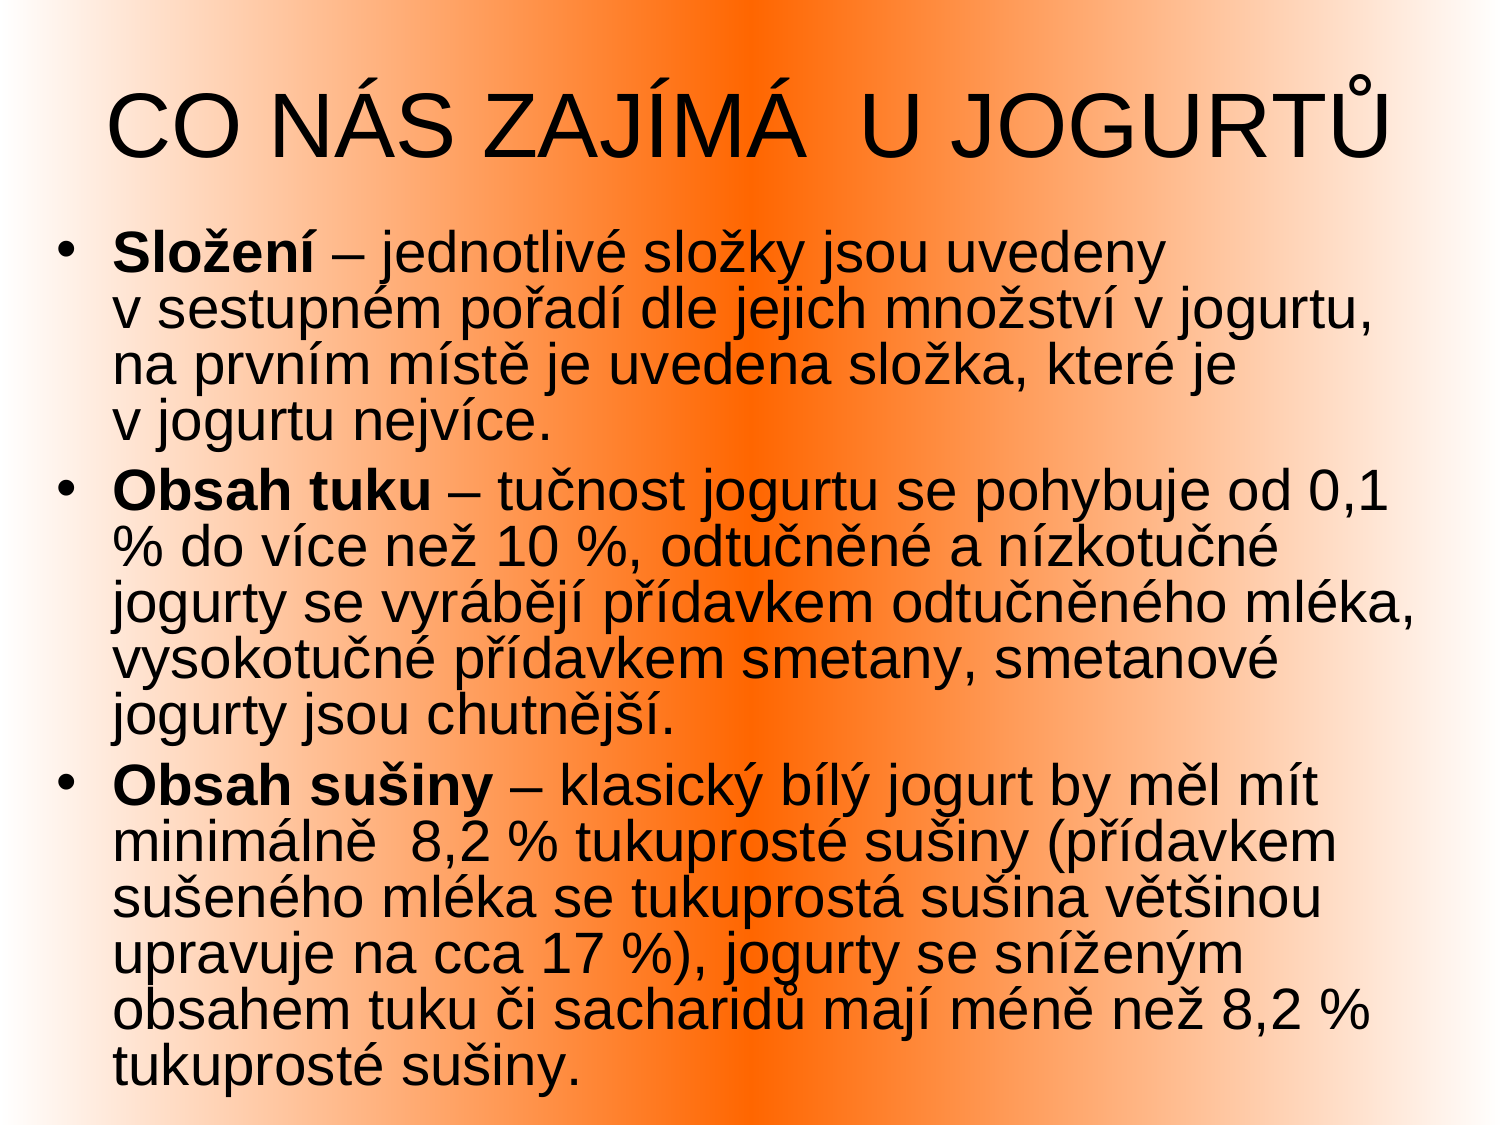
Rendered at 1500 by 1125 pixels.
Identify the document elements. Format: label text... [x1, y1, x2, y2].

list Složení – jednotlivé složky jsou uvedeny v sestupném pořadí dle jejich množství v jogurtu, na prvním místě je uvedena složka, které je v jogurtu nejvíce. Obsah tuku – tučnost jogurtu se pohybuje od 0,1 % do více než 10 %, odtučněné a nízkotučné jogurty se vyrábějí přídavkem odtučněného mléka, vysokotučné přídavkem smetany, smetanové jogurty jsou chutnější. Obsah sušiny – klasický bílý jogurt by měl mít minimálně 8,2 % tukuprosté sušiny (přídavkem sušeného mléka se tukuprostá sušina většinou upravuje na cca 17 %), jogurty se sníženým obsahem tuku či sacharidů mají méně než 8,2 % tukuprosté sušiny. [41, 219, 1471, 1104]
title CO NÁS ZAJÍMÁ U JOGURTŮ [75, 45, 1426, 197]
